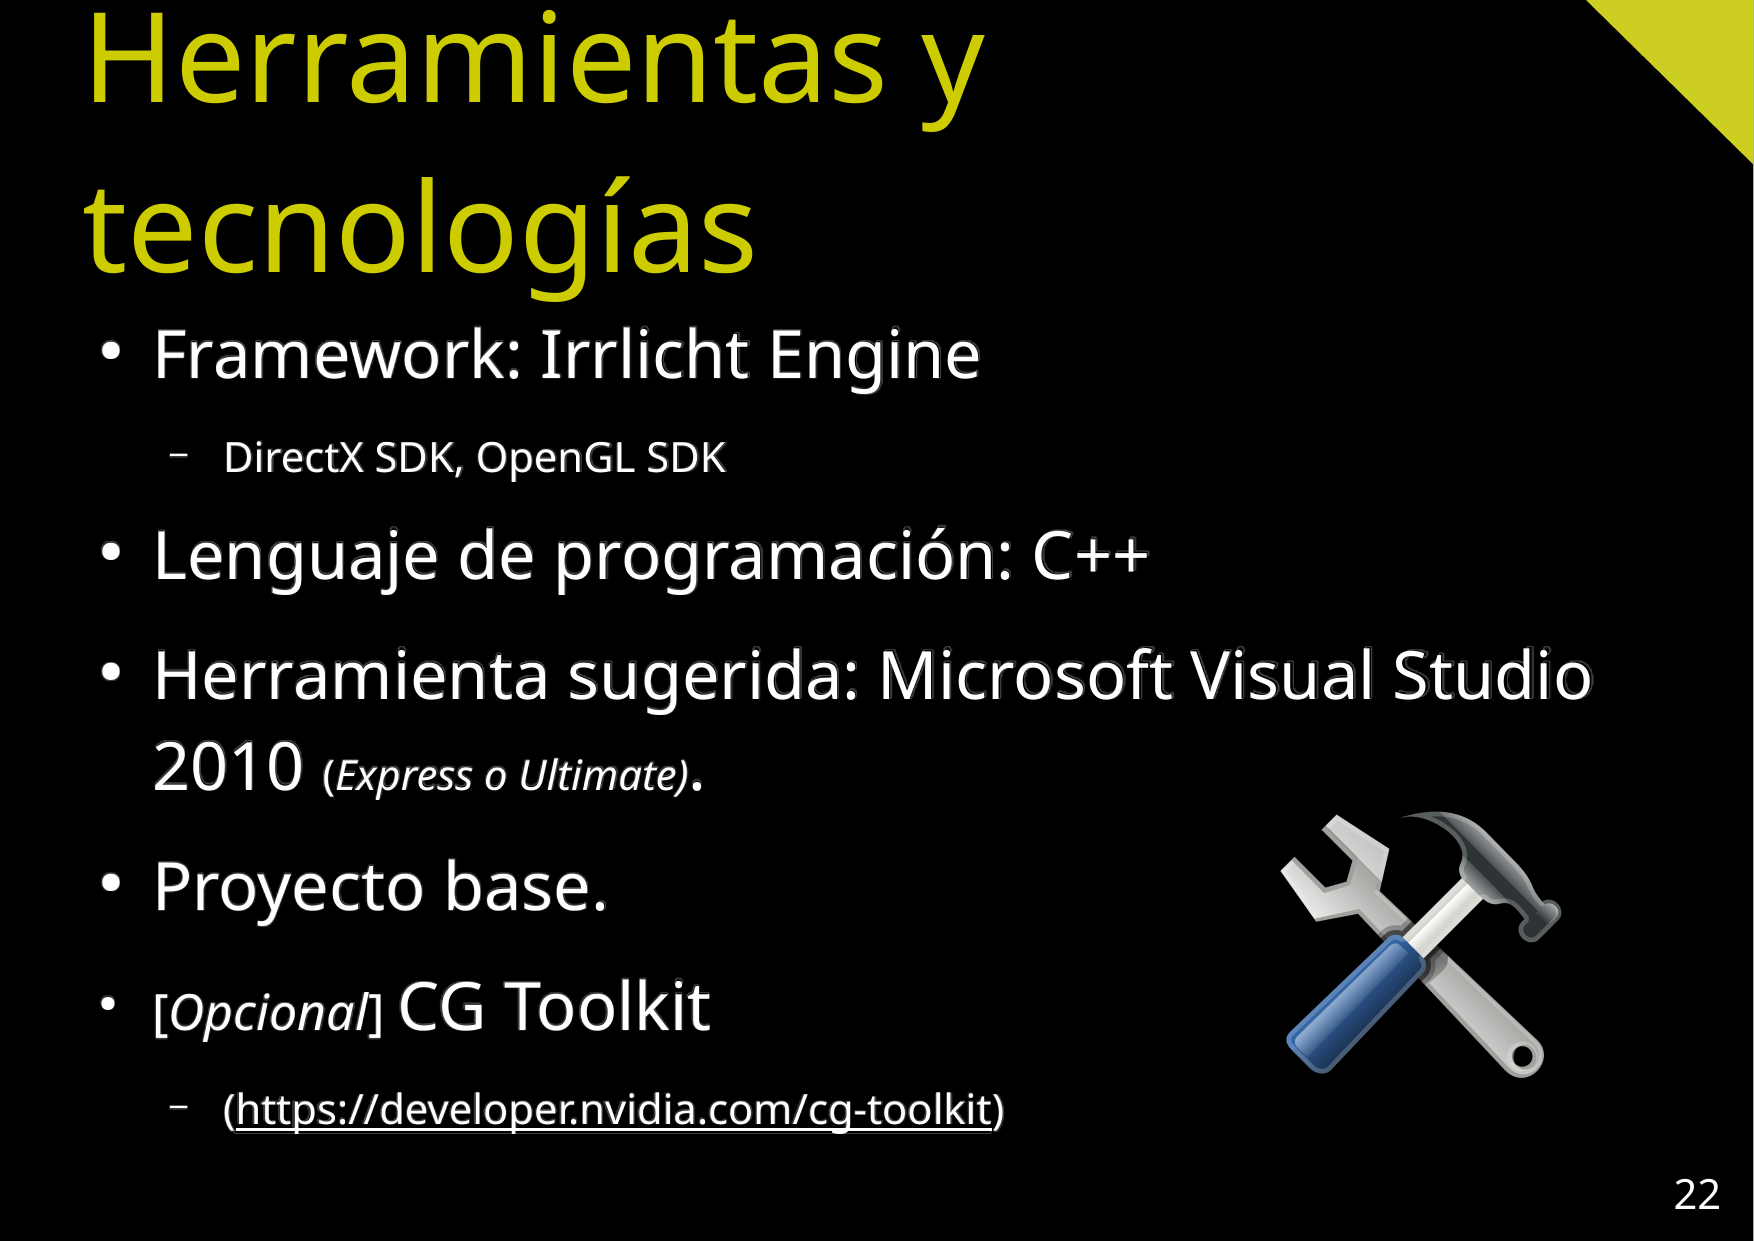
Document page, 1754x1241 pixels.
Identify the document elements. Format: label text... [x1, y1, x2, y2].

title Herramientas y tecnologías [82, 35, 1661, 243]
list Framework: Irrlicht Engine DirectX SDK, OpenGL SDK Lenguaje de programación: C++ Herramienta sugerida: Microsoft Visual Studio 2010 (Express o Ultimate). Proyecto base. [Opcional] CG Toolkit (https://developer.nvidia.com/cg-toolkit) [81, 307, 1660, 1126]
picture [1271, 802, 1571, 1087]
